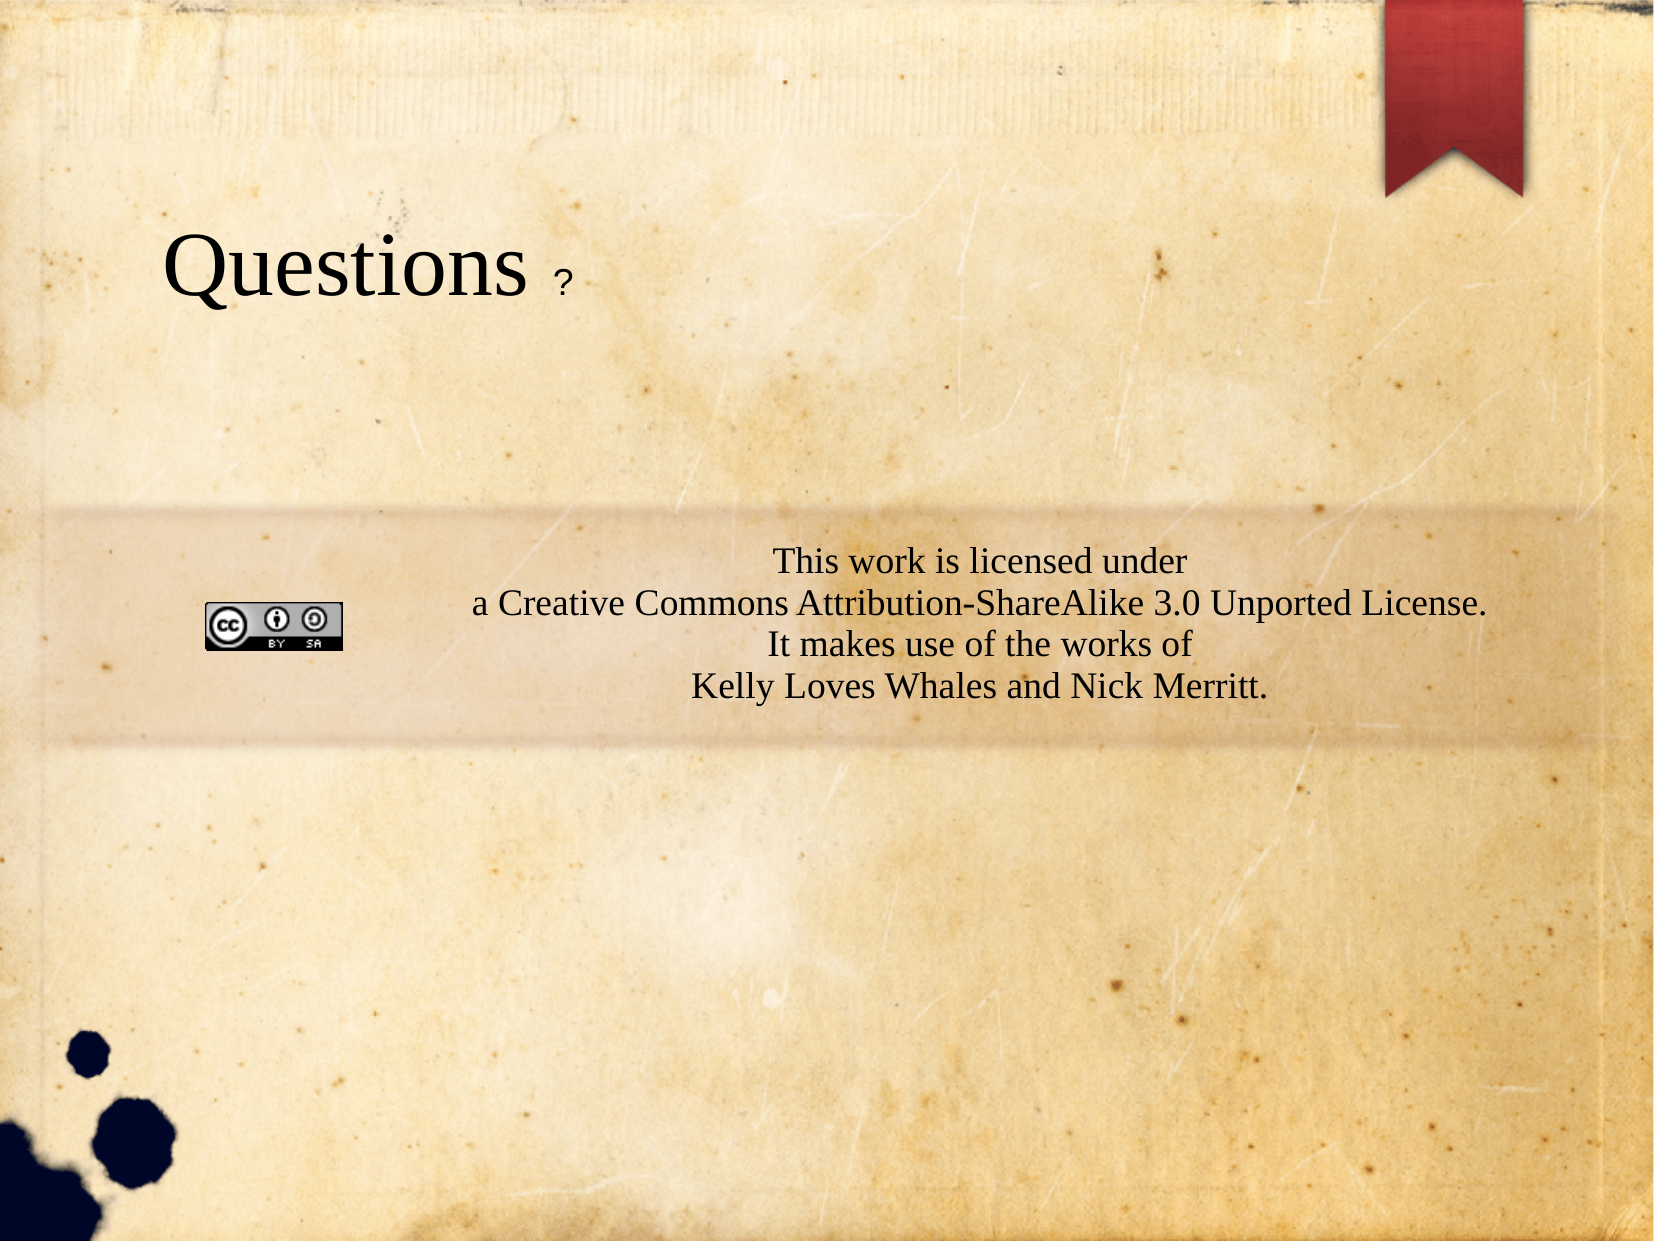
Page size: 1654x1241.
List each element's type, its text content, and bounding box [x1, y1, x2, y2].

title This work is licensed under a Creative Commons Attribution-ShareAlike 3.0 Unported License. It makes use of the works of Kelly Loves Whales and Nick Merritt. [431, 519, 1530, 727]
text_box Questions ? [147, 206, 589, 324]
picture [0, 0, 1654, 1241]
